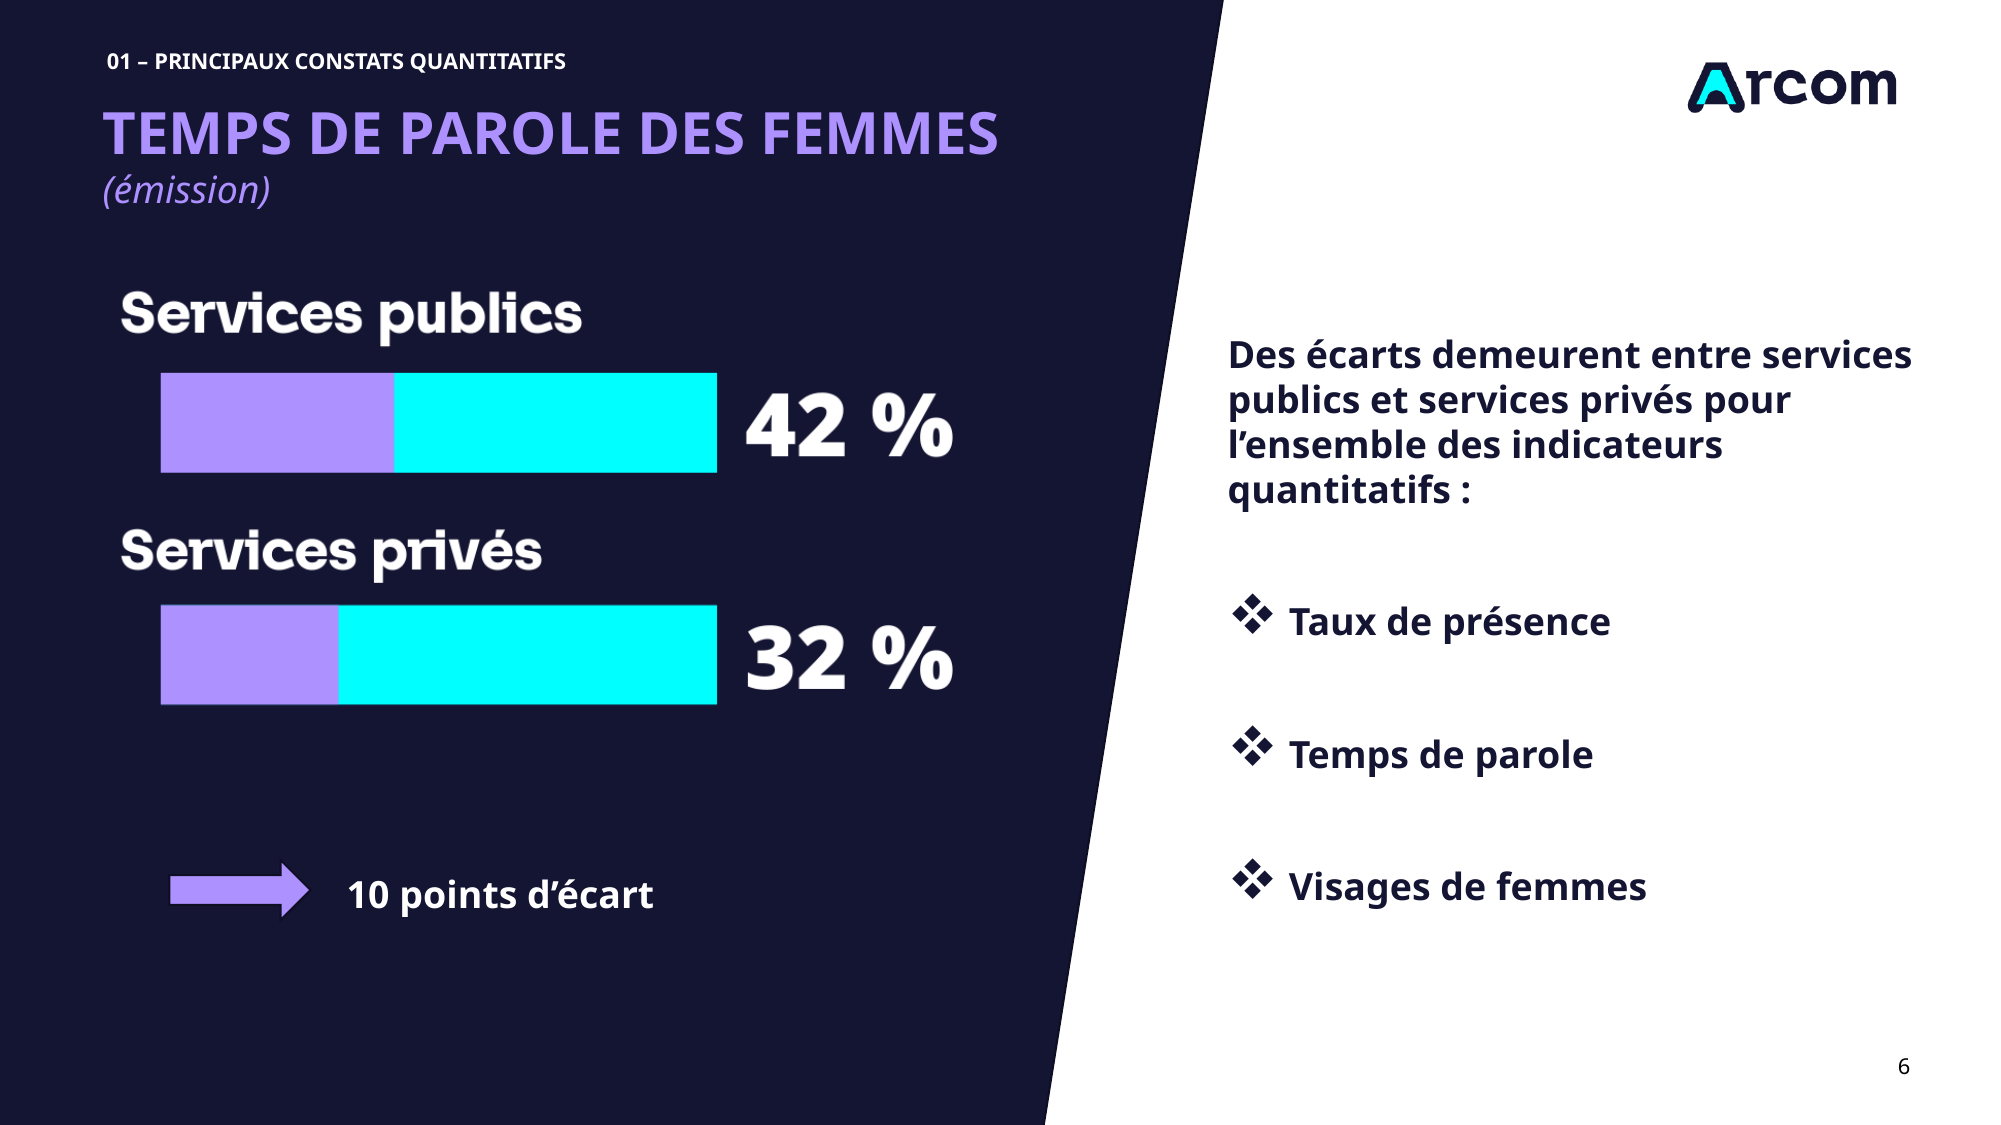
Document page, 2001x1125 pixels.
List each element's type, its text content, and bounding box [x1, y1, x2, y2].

picture [1686, 62, 1897, 113]
picture [46, 228, 1092, 744]
text_box 10 points d’écart [331, 863, 721, 924]
list Des écarts demeurent entre services publics et services privés pour l’ensemble des indicateurs quantitatifs : Taux de présence Temps de parole Visages de femmes [1227, 323, 1942, 922]
title 01 – Principaux constats quantitatifs [91, 50, 1234, 75]
slide_number <numéro> [1460, 1054, 1911, 1081]
text_box TEMPS DE PAROLE DES FEMMES (émission) [102, 88, 1771, 219]
text_box [0, 0, 1223, 1125]
